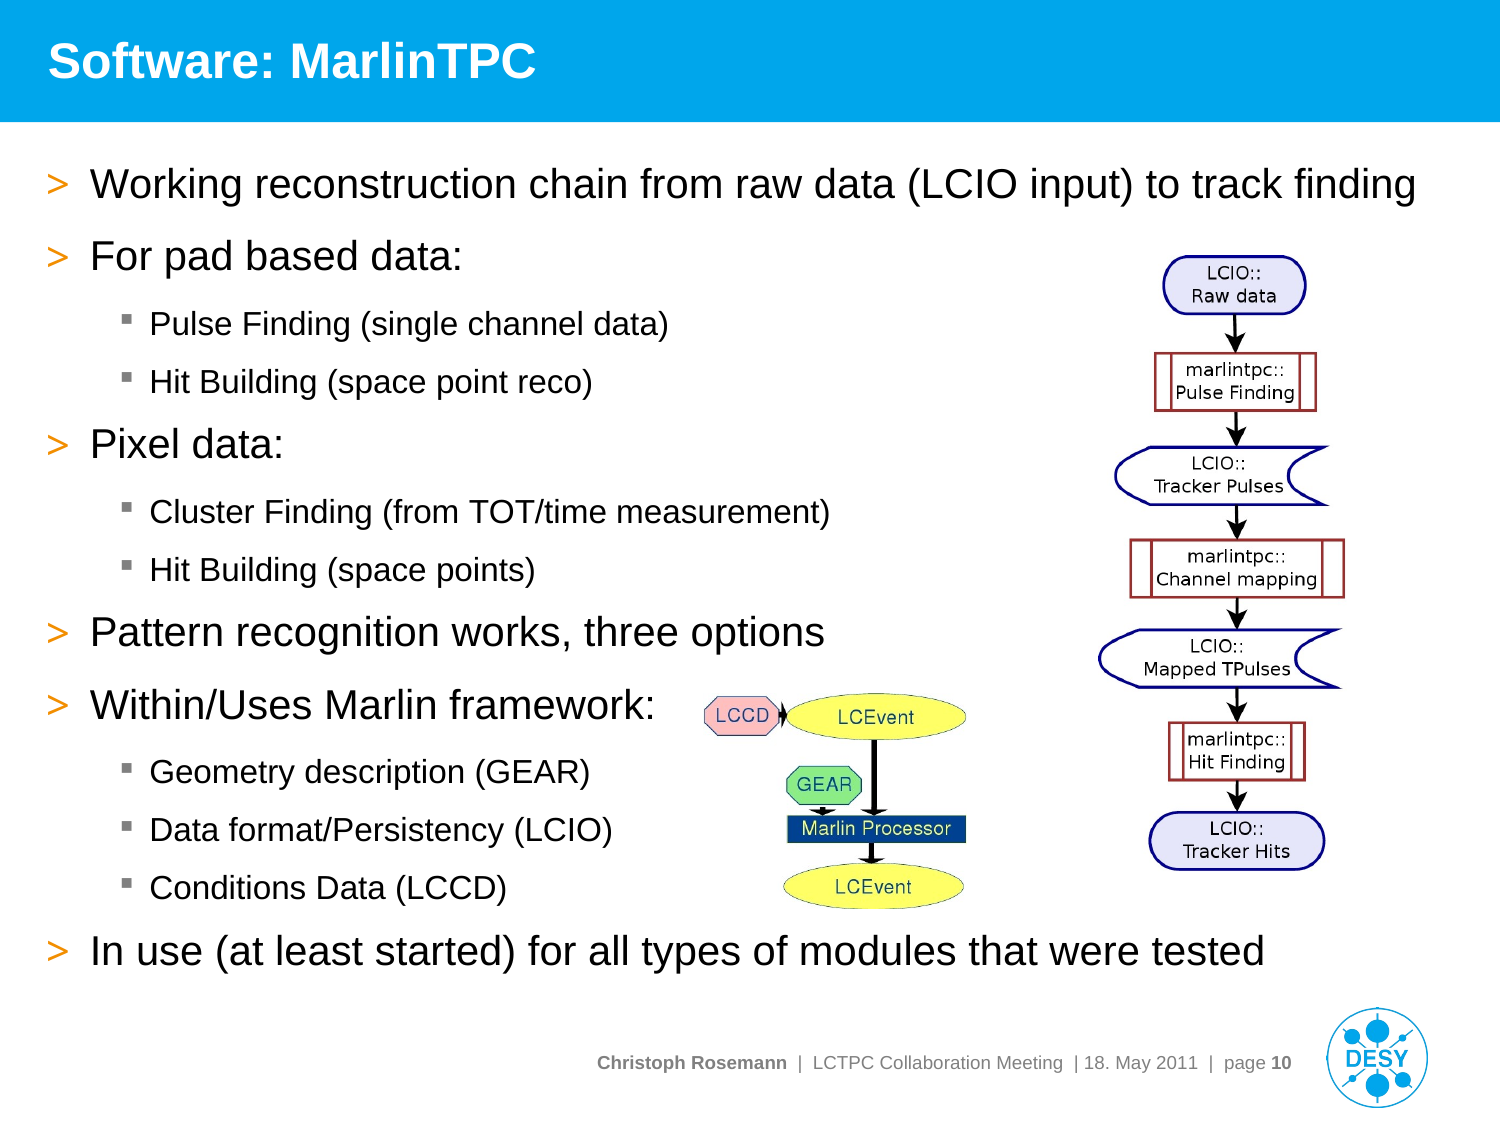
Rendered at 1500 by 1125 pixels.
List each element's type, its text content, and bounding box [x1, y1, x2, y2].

picture [703, 693, 967, 909]
picture [1326, 1007, 1428, 1108]
picture [1098, 255, 1500, 881]
title Software: MarlinTPC [47, 16, 1446, 107]
list Working reconstruction chain from raw data (LCIO input) to track finding For pad based data: Pulse Finding (single channel data) Hit Building (space point reco) Pixel data: Cluster Finding (from TOT/time measurement) Hit Building (space points) Pattern recognition works, three options Within/Uses Marlin framework: Geometry description (GEAR) Data format/Persistency (LCIO) Conditions Data (LCCD) In use (at least started) for all types of modules that were tested [46, 160, 1444, 978]
